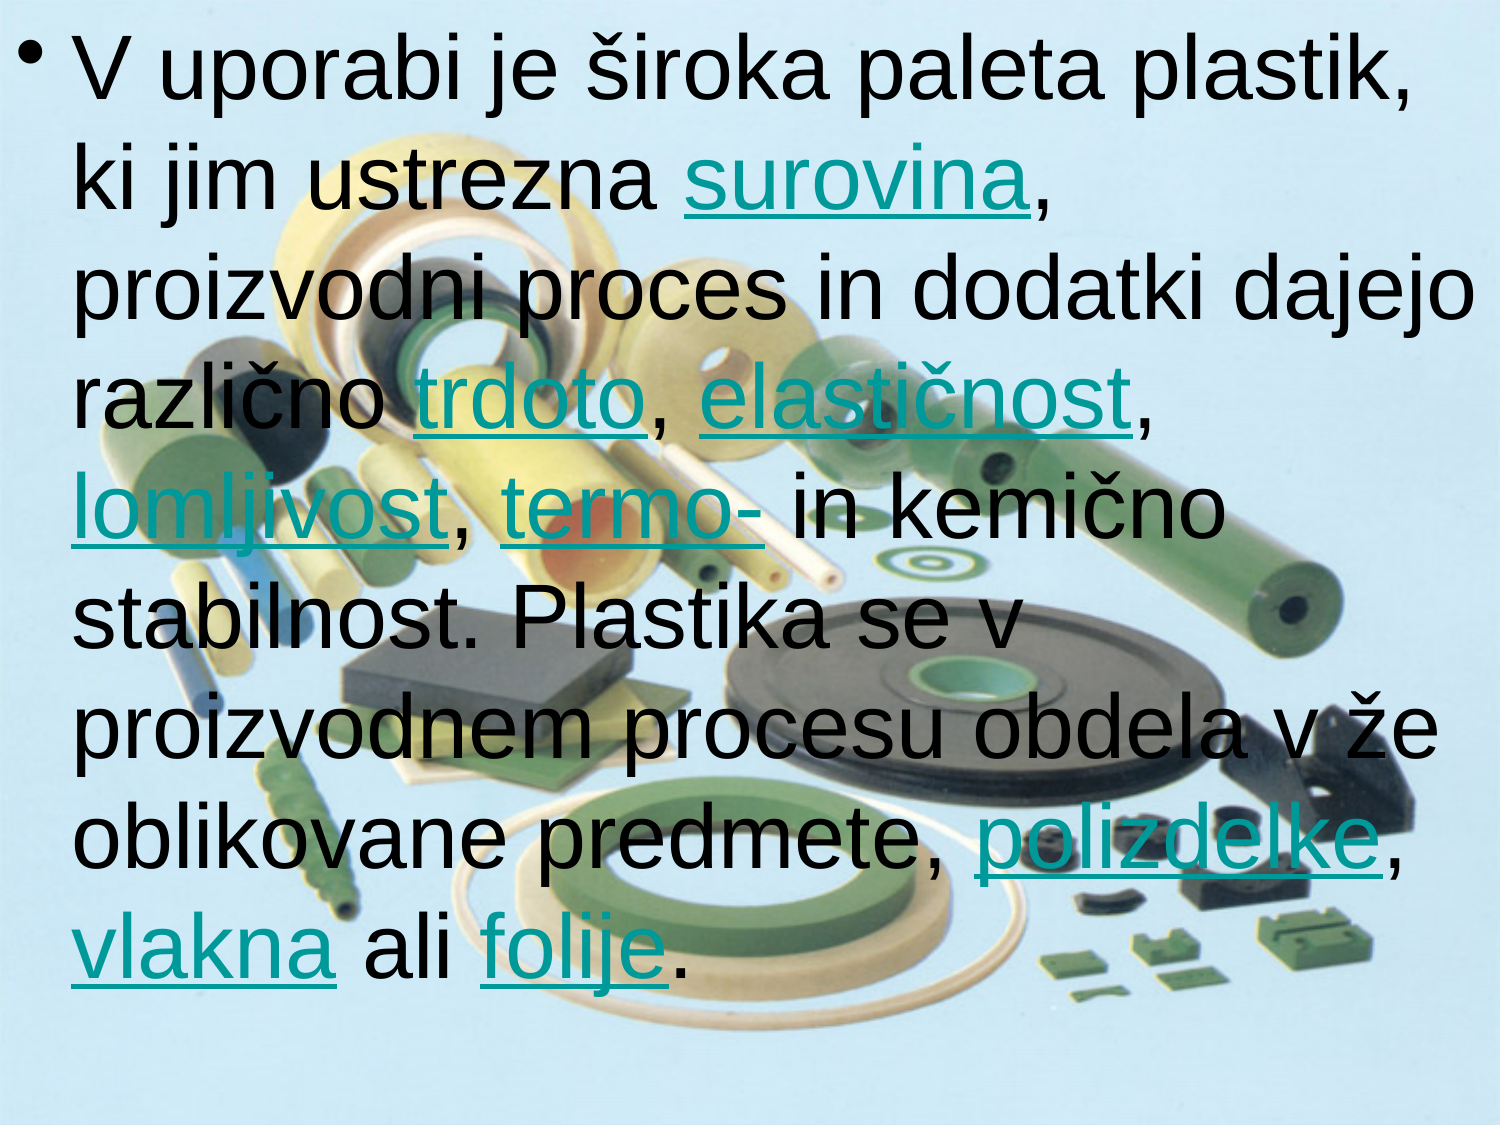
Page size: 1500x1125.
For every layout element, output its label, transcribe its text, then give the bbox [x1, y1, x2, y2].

list V uporabi je široka paleta plastik, ki jim ustrezna surovina, proizvodni proces in dodatki dajejo različno trdoto, elastičnost, lomljivost, termo- in kemično stabilnost. Plastika se v proizvodnem procesu obdela v že oblikovane predmete, polizdelke, vlakna ali folije. [0, 0, 1500, 1125]
